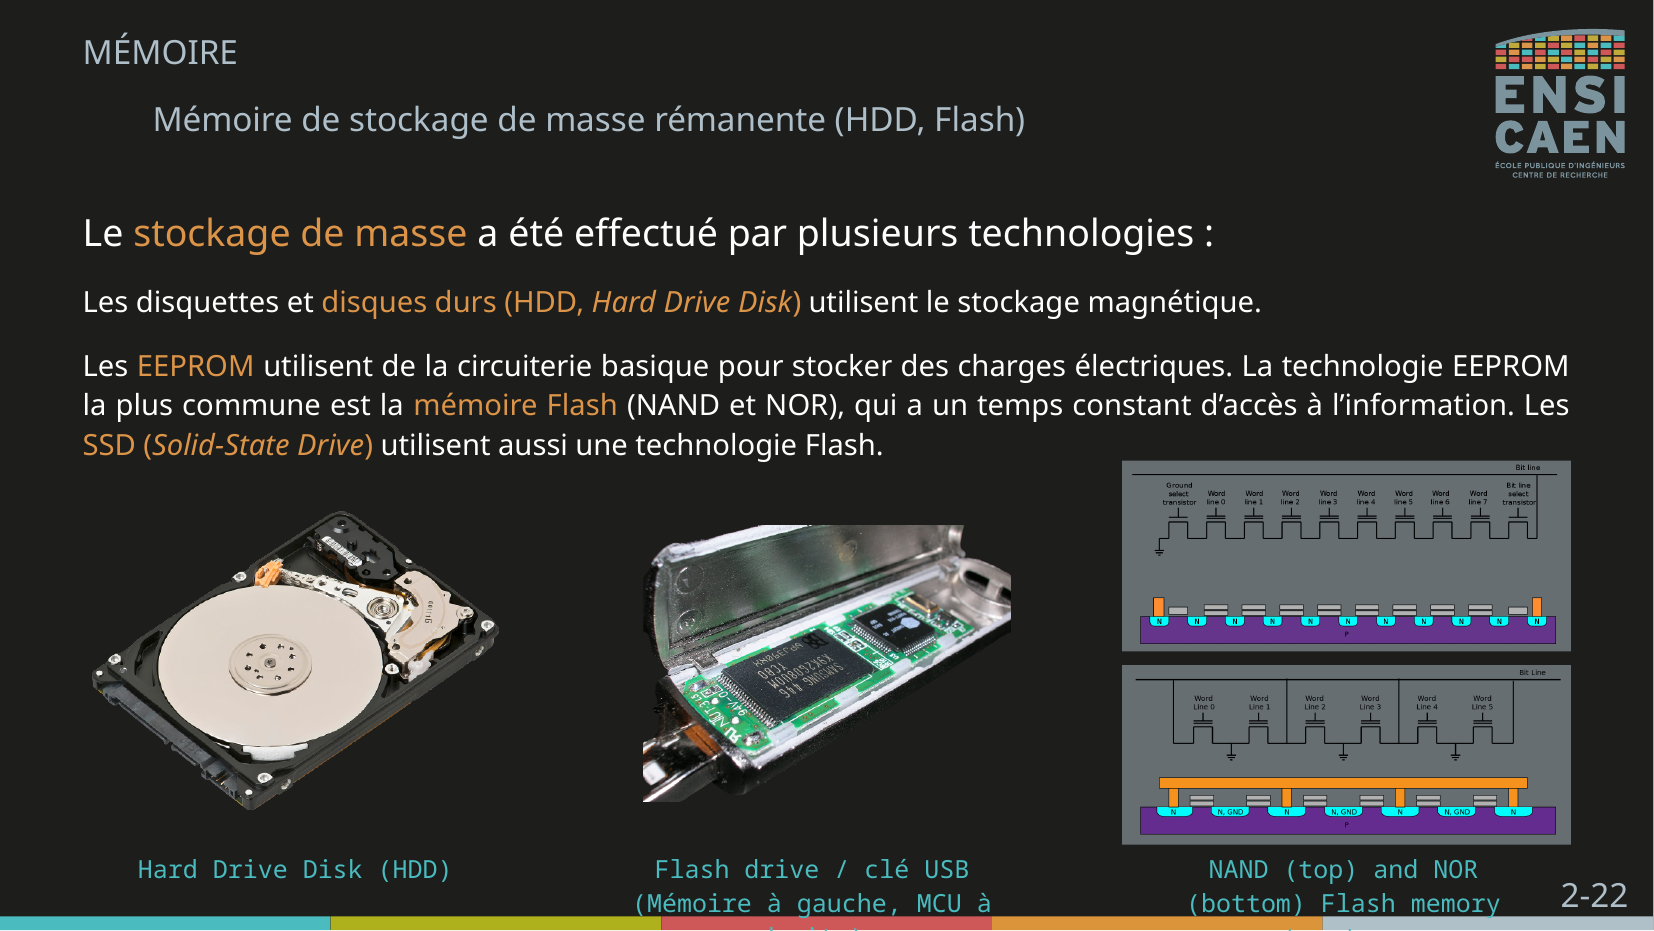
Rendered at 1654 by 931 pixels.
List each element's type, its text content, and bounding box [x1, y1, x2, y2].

picture [82, 496, 508, 821]
picture [643, 525, 1011, 802]
list Le stockage de masse a été effectué par plusieurs technologies : Les disquettes et disques durs (HDD, Hard Drive Disk) utilisent le stockage magnétique. Les EEPROM utilisent de la circuiterie basique pour stocker des charges électriques. La technologie EEPROM la plus commune est la mémoire Flash (NAND et NOR), qui a un temps constant d’accès à l’information. Les SSD (Solid-State Drive) utilisent aussi une technologie Flash. [82, 206, 1571, 916]
picture [1122, 460, 1571, 652]
text_box Flash drive / clé USB (Mémoire à gauche, MCU à droite) [590, 844, 1034, 910]
title MÉMOIRE Mémoire de stockage de masse rémanente (HDD, Flash) [82, 0, 1467, 148]
picture [1122, 665, 1571, 845]
text_box Hard Drive Disk (HDD) [103, 844, 488, 910]
text_box NAND (top) and NOR (bottom) Flash memory structures [1151, 844, 1536, 910]
